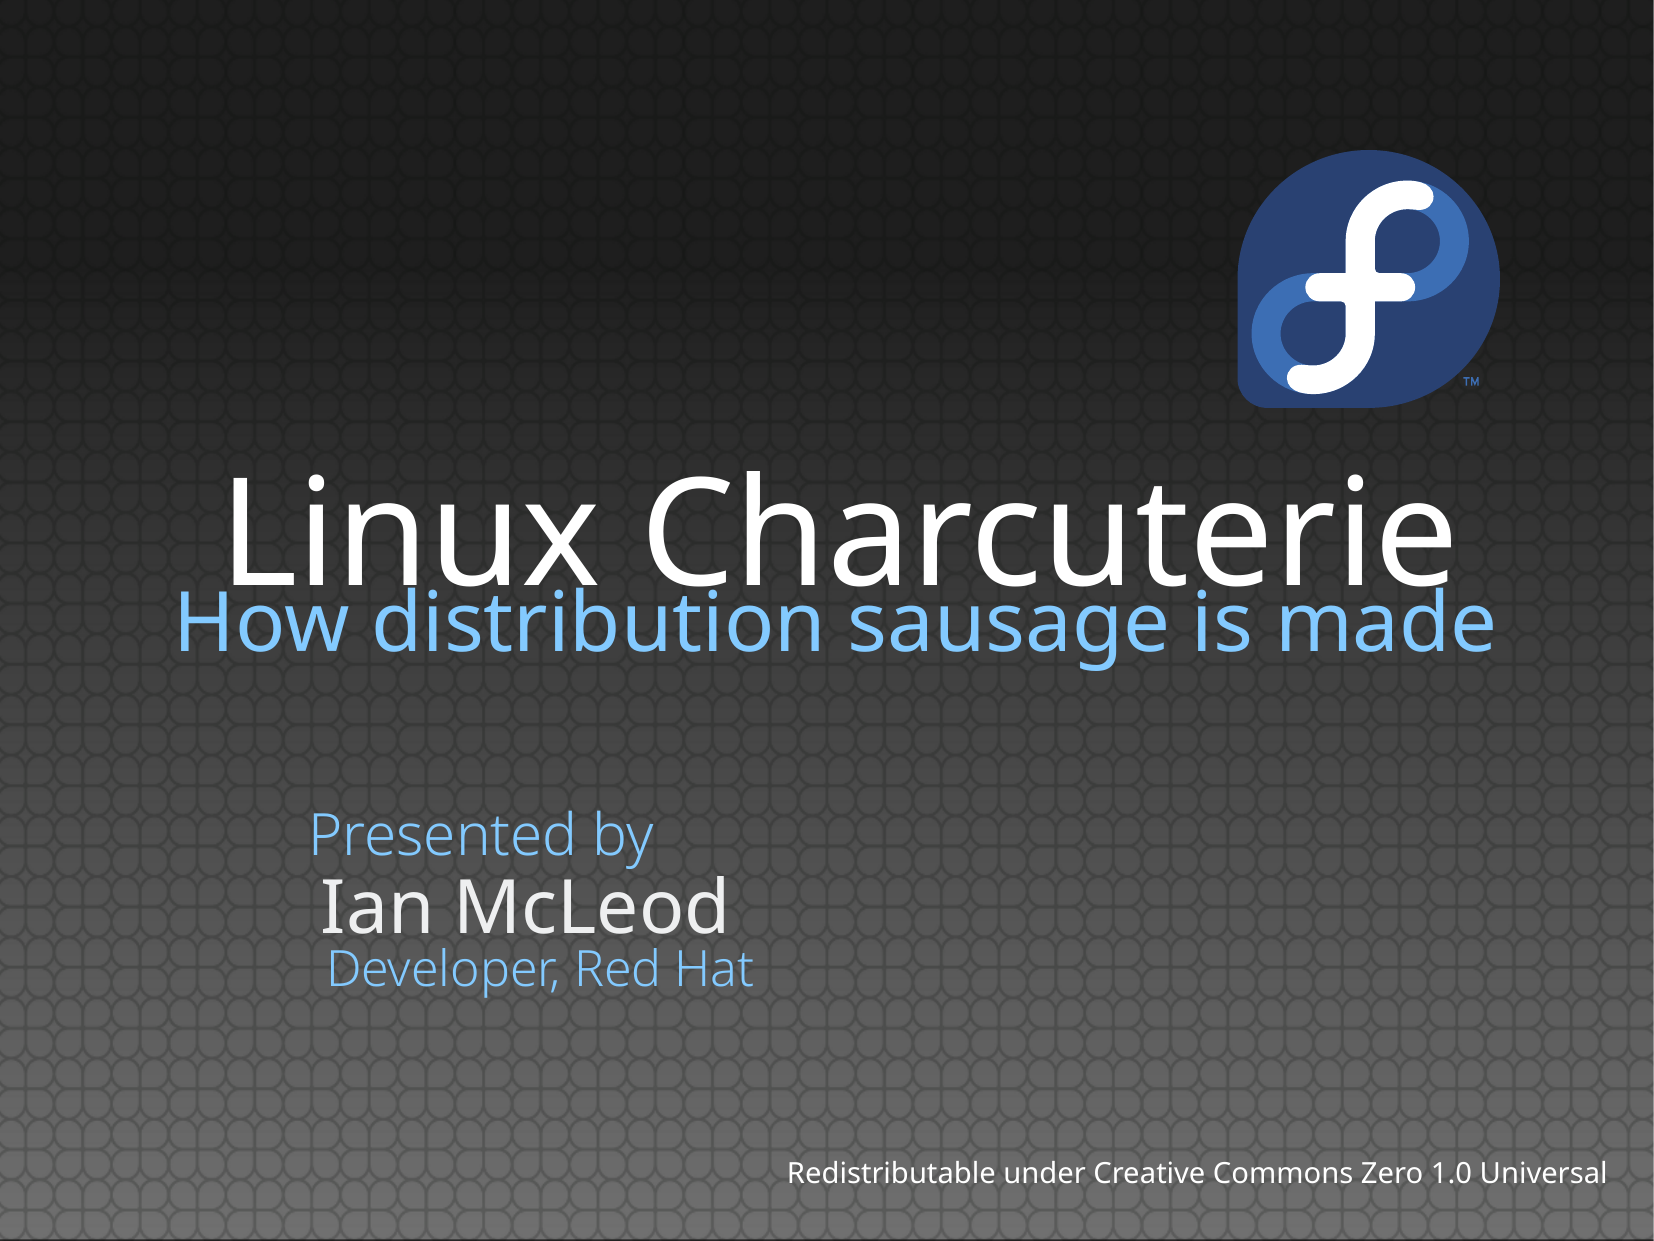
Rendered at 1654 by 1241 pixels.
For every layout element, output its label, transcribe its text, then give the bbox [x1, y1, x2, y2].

text_box Developer, Red Hat [186, 925, 895, 1093]
text_box Ian McLeod [305, 846, 1057, 946]
text_box Linux Charcuterie [37, 417, 1475, 601]
text_box Presented by [293, 785, 694, 866]
text_box Redistributable under Creative Commons Zero 1.0 Universal [64, 1144, 1624, 1229]
subtitle How distribution sausage is made [100, 535, 1499, 704]
picture [0, 0, 1654, 1241]
